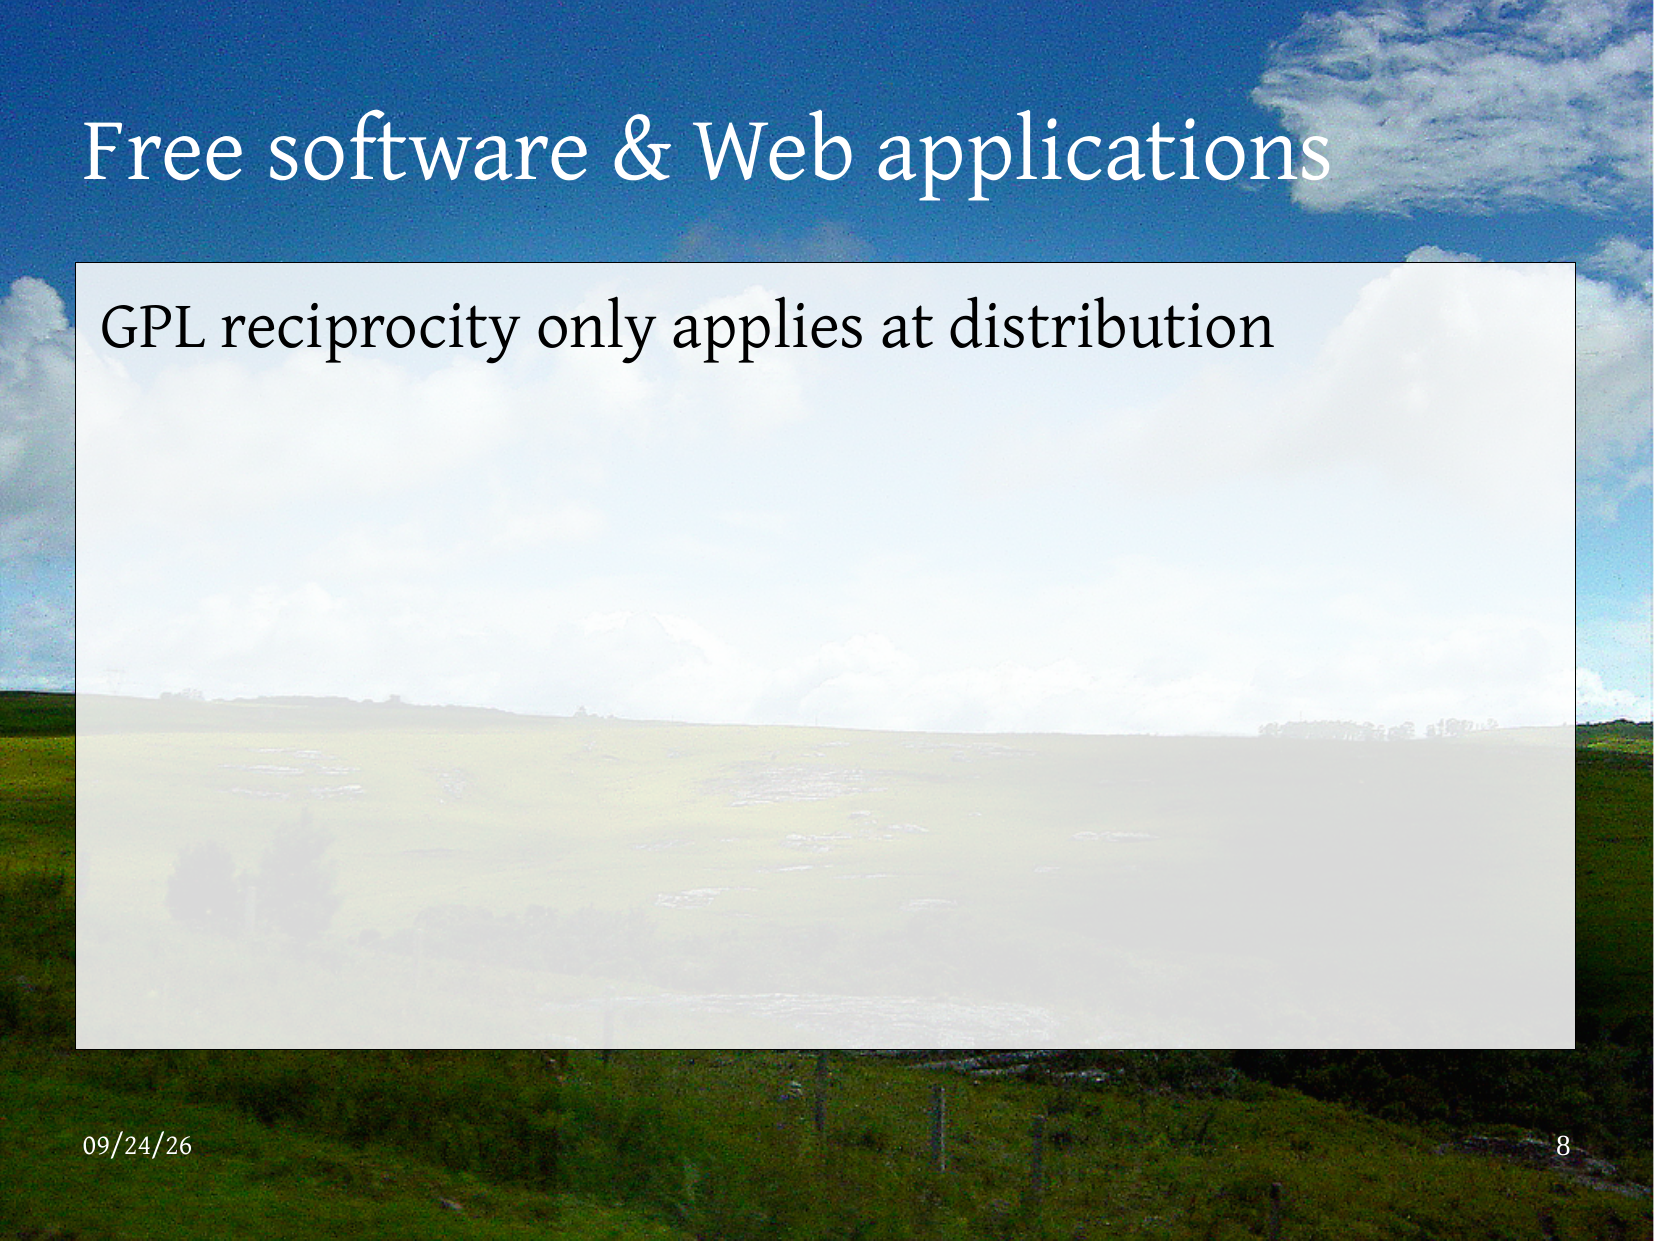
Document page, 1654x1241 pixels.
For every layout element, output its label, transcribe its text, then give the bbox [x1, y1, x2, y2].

picture [0, 0, 1654, 1241]
title Free software & Web applications [82, 56, 1571, 250]
list GPL reciprocity only applies at distribution [82, 290, 1571, 1094]
